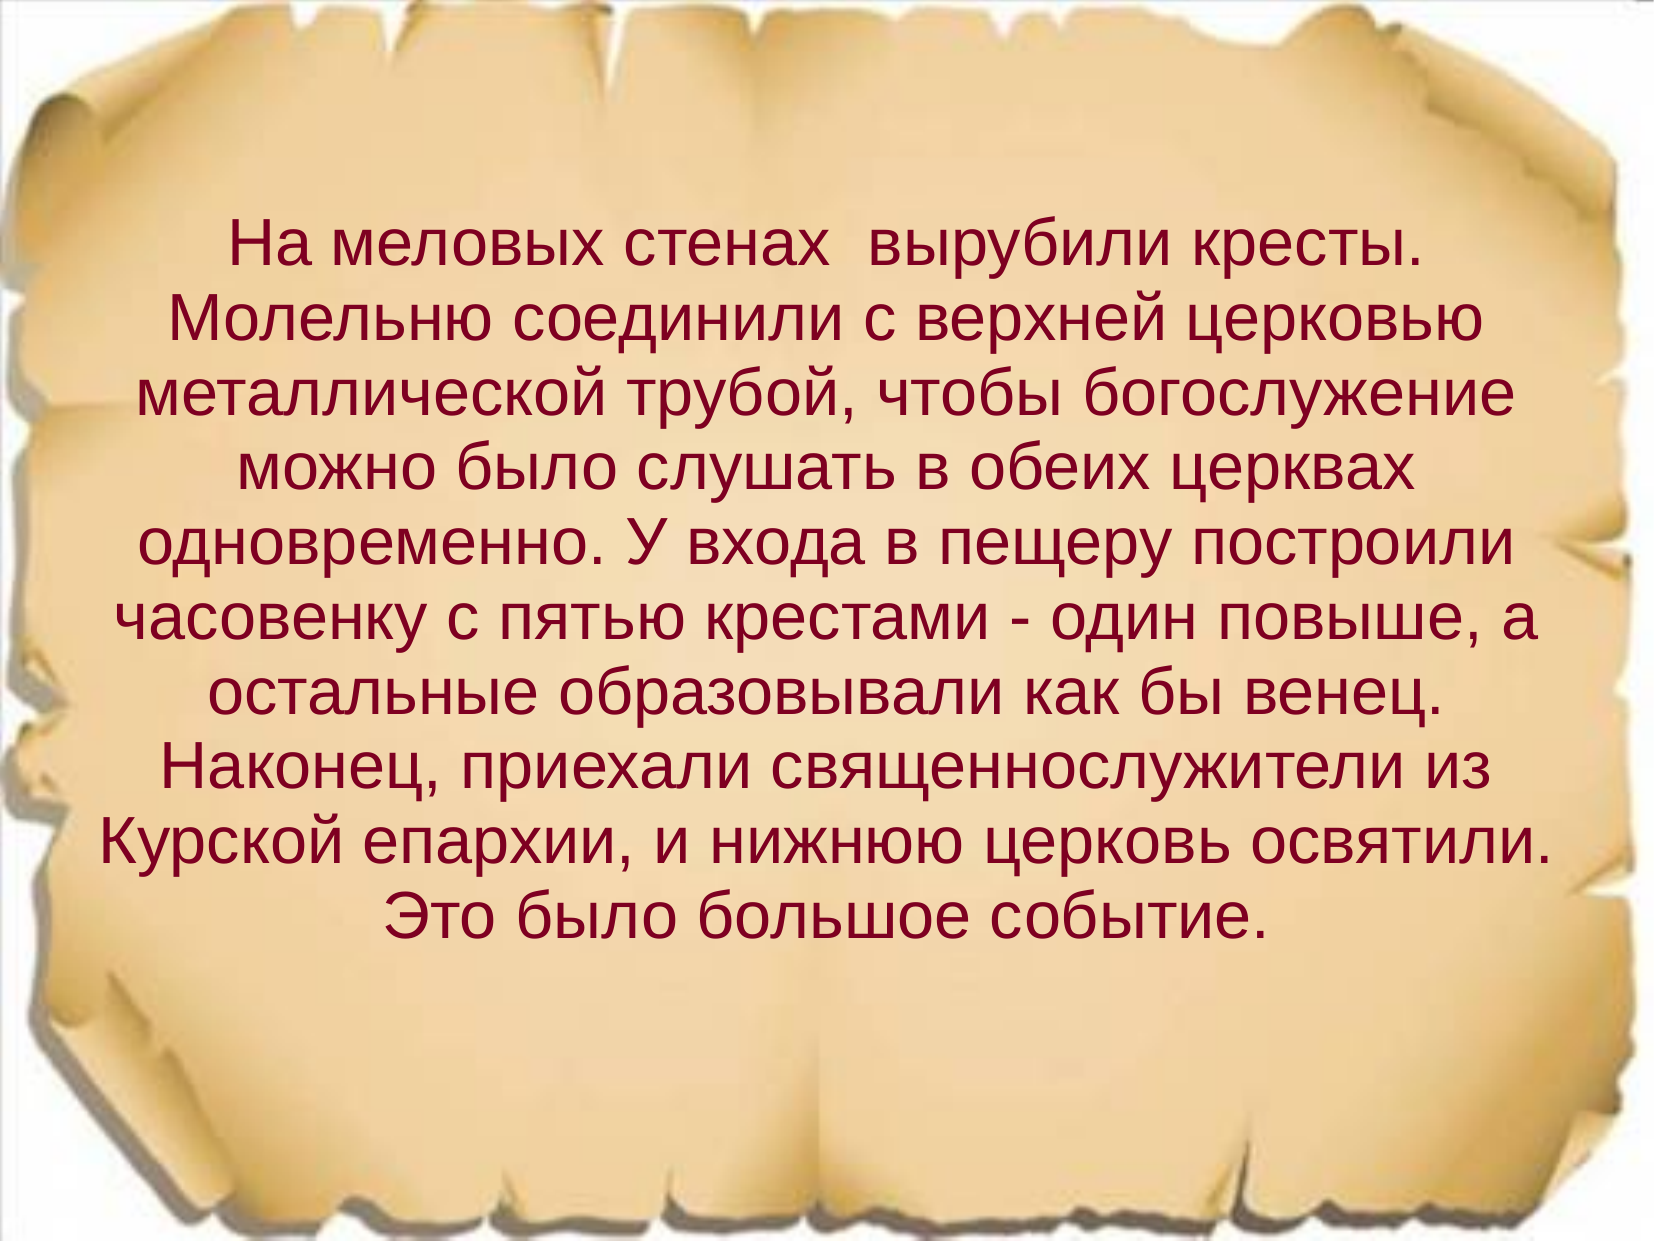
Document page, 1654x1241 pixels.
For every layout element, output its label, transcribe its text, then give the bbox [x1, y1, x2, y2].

picture [0, 0, 1654, 1241]
subtitle На меловых стенах вырубили кресты. Молельню соединили с верхней церковью металлической трубой, чтобы богослужение можно было слушать в обеих церквах одновременно. У входа в пещеру построили часовенку с пятью крестами - один повыше, а остальные образовывали как бы венец. Наконец, приехали священнослужители из Курской епархии, и нижнюю церковь освятили. Это было большое событие. [82, 195, 1571, 963]
